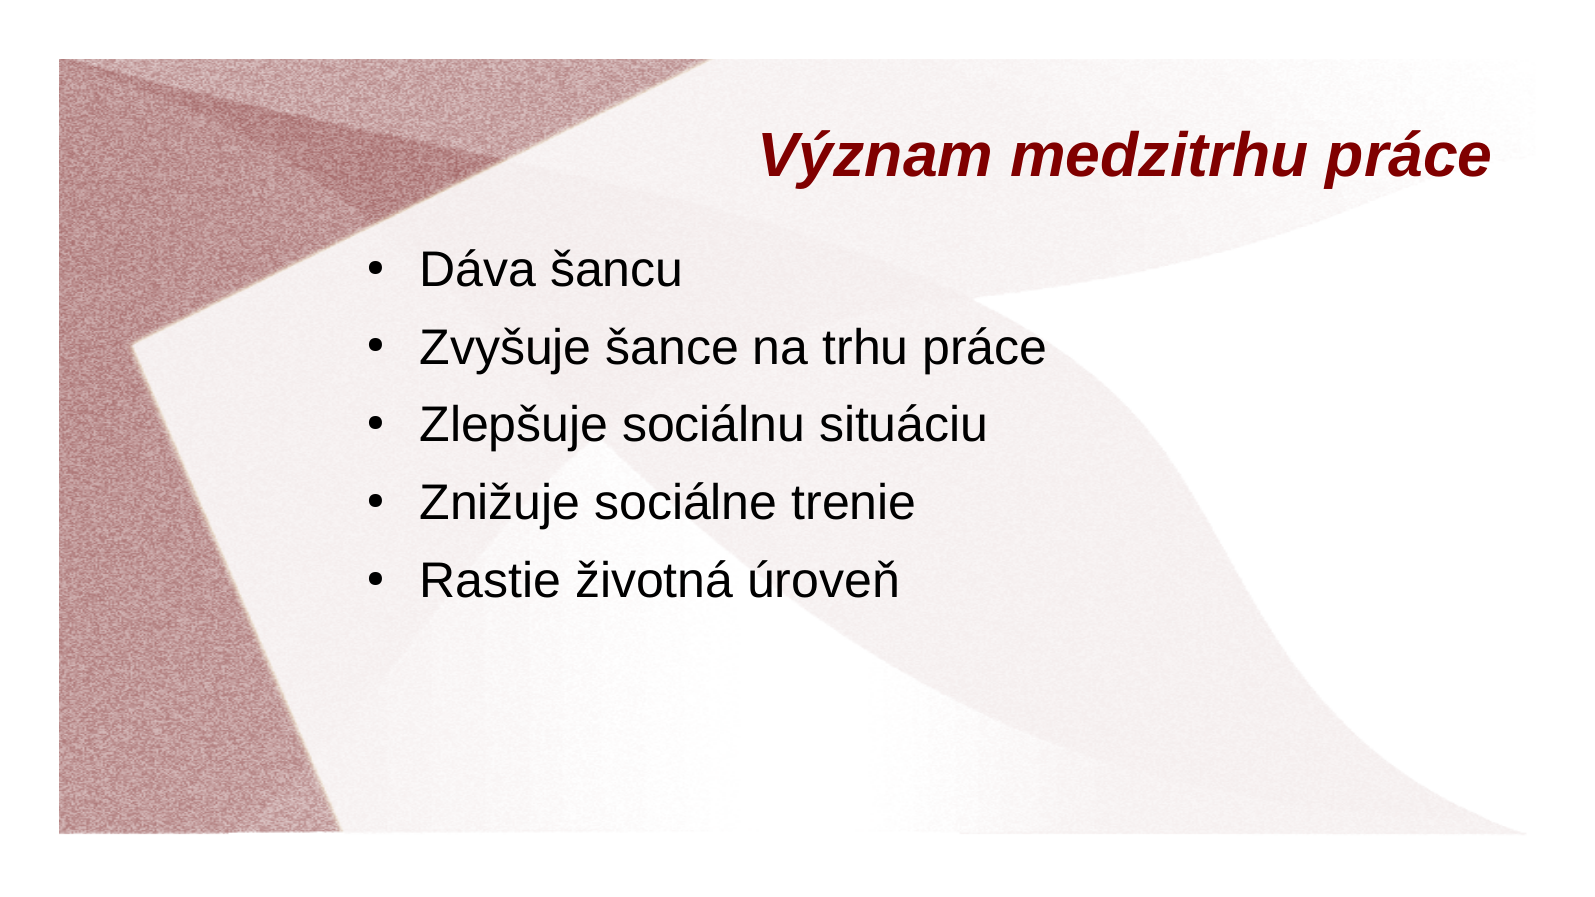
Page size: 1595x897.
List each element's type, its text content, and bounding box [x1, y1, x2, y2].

title Význam medzitrhu práce [591, 90, 1494, 220]
picture [59, 59, 1536, 838]
list Dáva šancu Zvyšuje šance na trhu práce Zlepšuje sociálnu situáciu Znižuje sociálne trenie Rastie životná úroveň [349, 241, 1488, 693]
